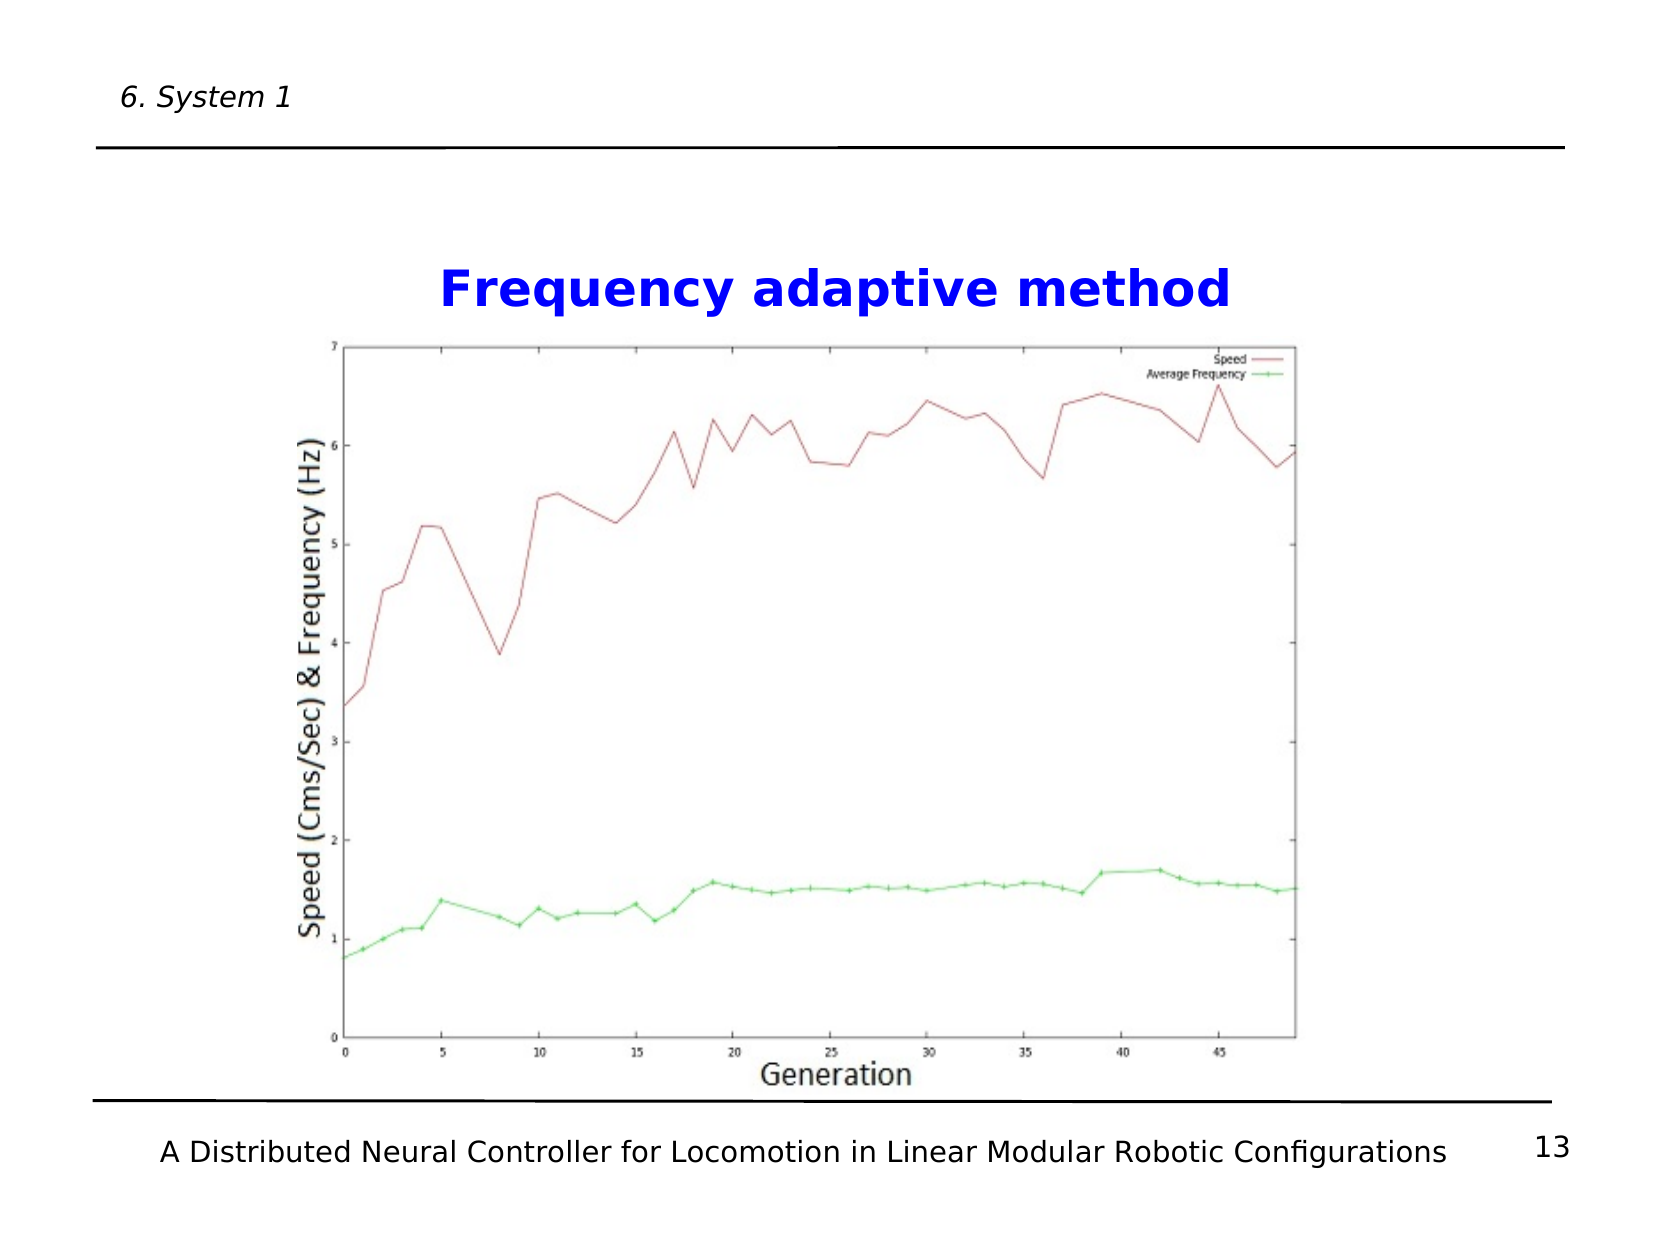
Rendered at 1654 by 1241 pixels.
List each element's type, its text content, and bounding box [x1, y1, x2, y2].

picture [297, 336, 1307, 1095]
text_box A Distributed Neural Controller for Locomotion in Linear Modular Robotic Configurations [145, 1127, 1464, 1177]
text_box 6. System 1 [104, 72, 309, 122]
text_box Frequency adaptive method [424, 252, 1248, 326]
